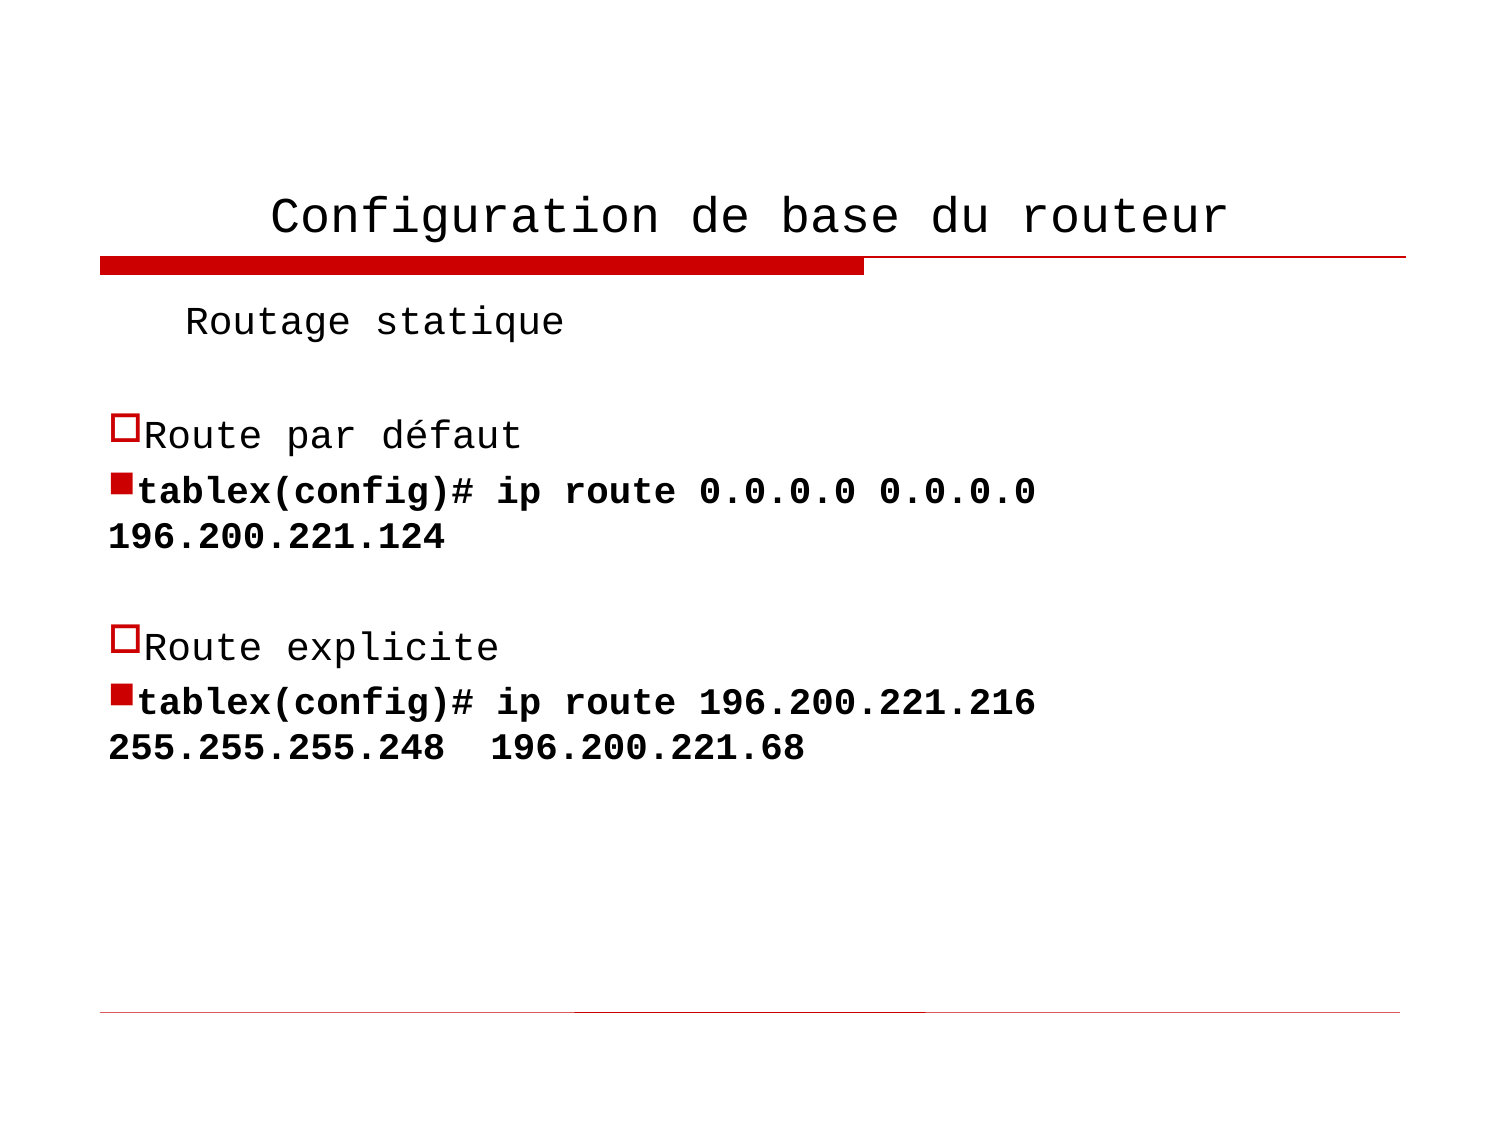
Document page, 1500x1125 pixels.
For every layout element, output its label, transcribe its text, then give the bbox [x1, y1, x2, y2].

title Configuration de base du routeur [94, 50, 1407, 250]
list Routage statique Route par défaut tablex(config)# ip route 0.0.0.0 0.0.0.0 196.200.221.124 Route explicite tablex(config)# ip route 196.200.221.216 255.255.255.248 196.200.221.68 [92, 287, 1406, 988]
